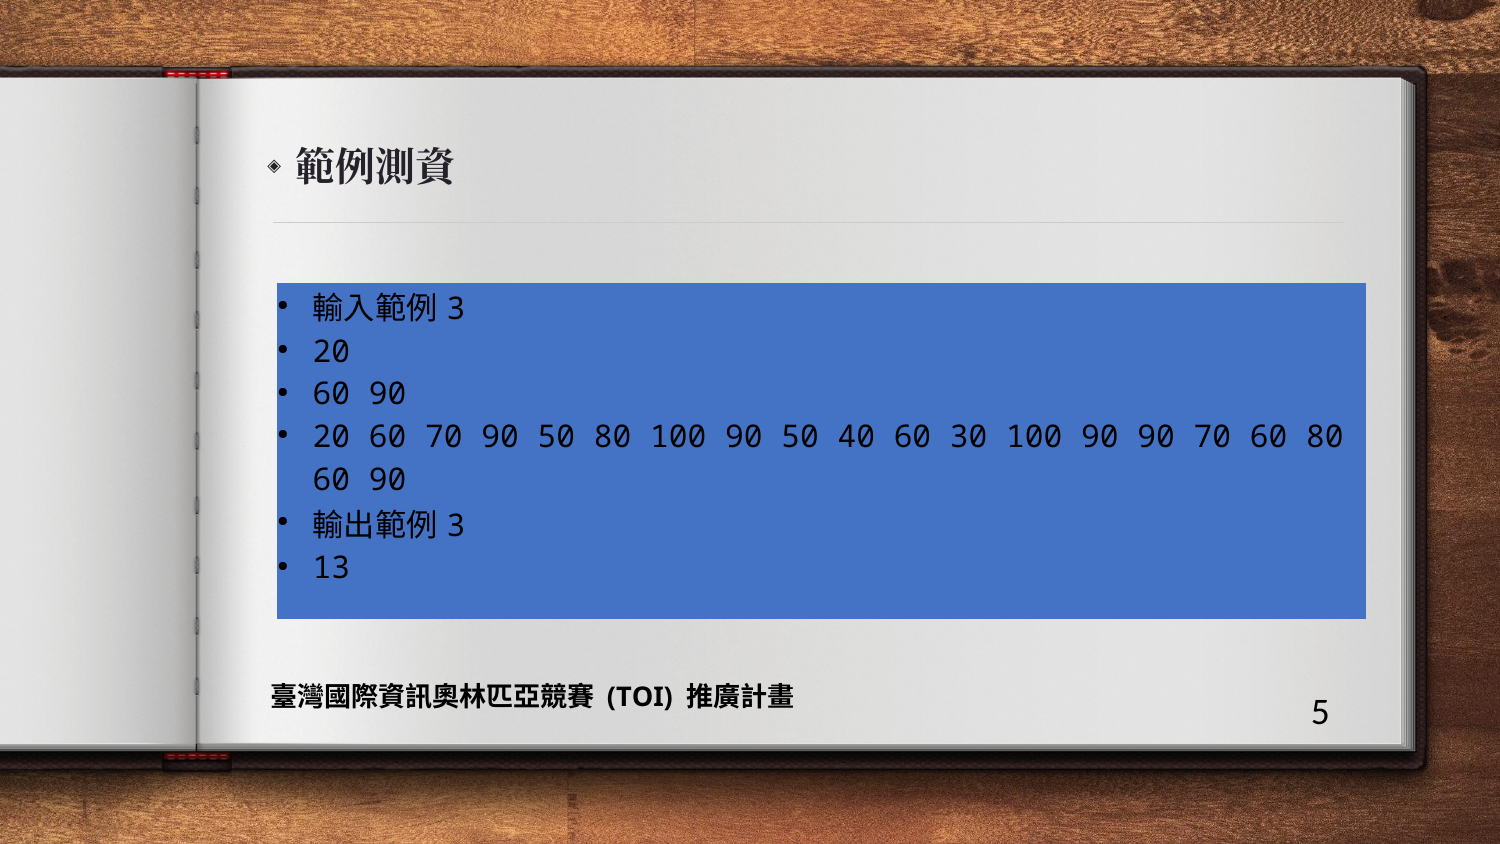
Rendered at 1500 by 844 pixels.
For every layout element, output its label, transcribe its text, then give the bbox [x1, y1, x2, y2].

table_header 輸入範例3 20 60 90 20 60 70 90 50 80 100 90 50 40 60 30 100 90 90 70 60 80 60 90 [277, 283, 1366, 500]
table_cell 輸出範例3 13 [277, 500, 1366, 619]
text_box [1295, 672, 1386, 737]
list 範例測資 [252, 126, 1194, 205]
